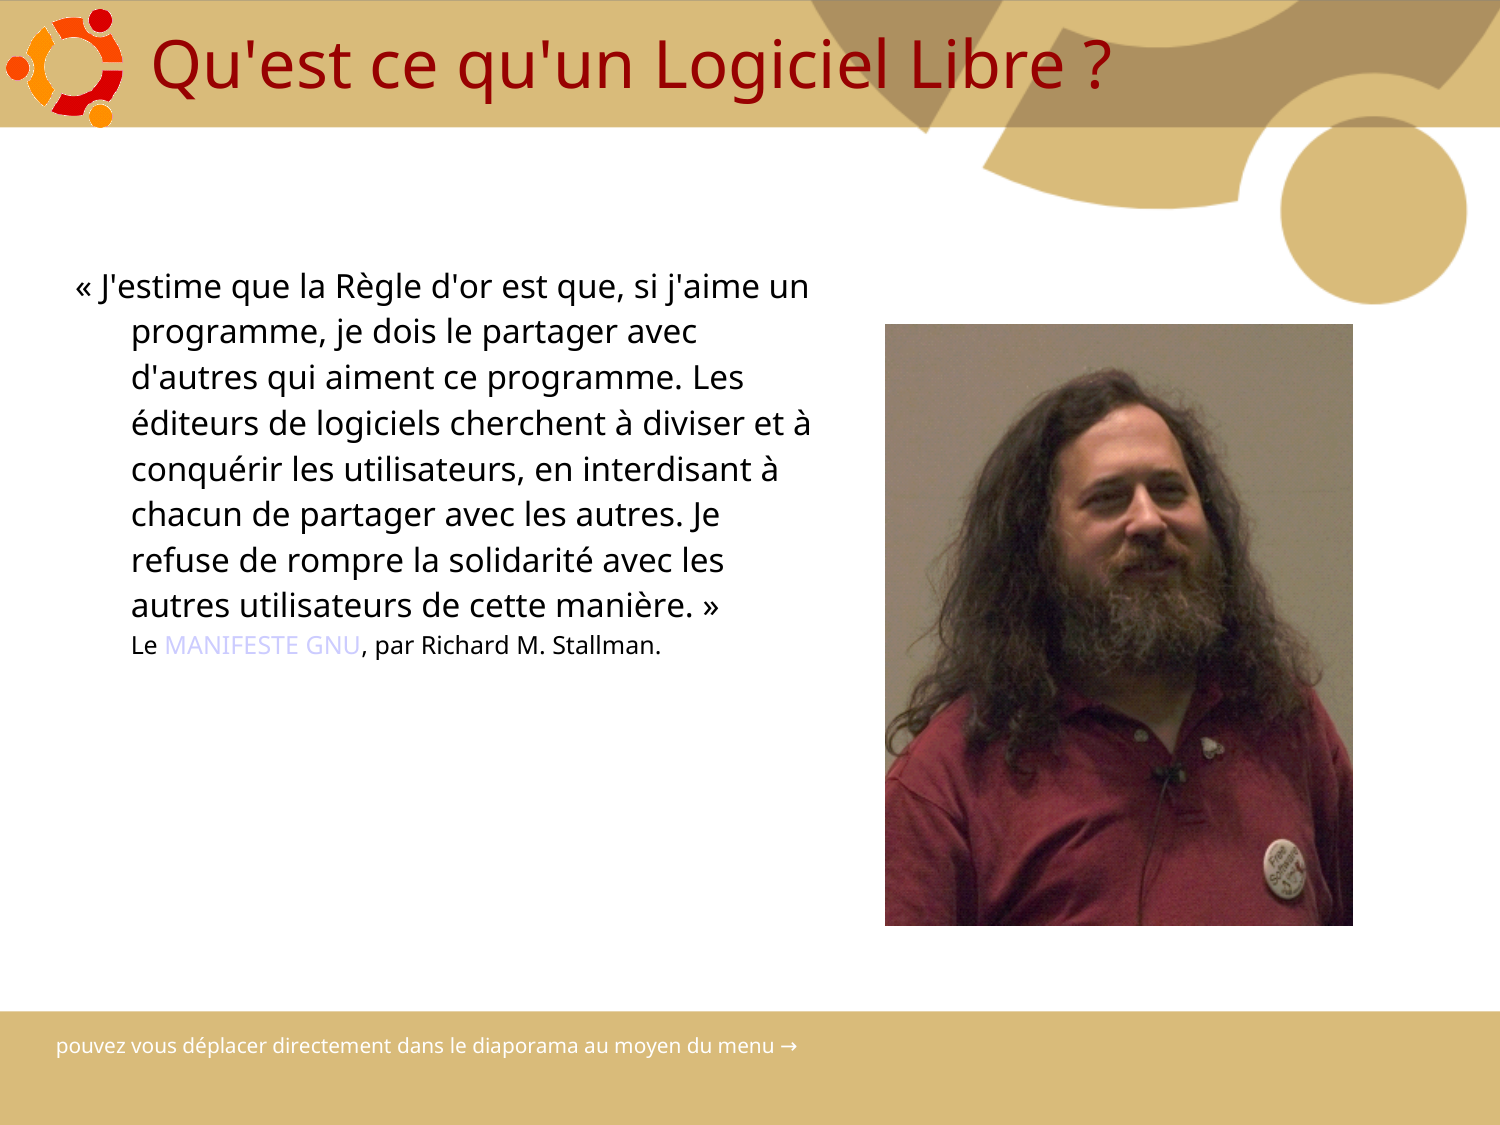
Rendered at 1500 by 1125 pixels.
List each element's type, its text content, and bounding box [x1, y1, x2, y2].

title Qu'est ce qu'un Logiciel Libre ? [135, 0, 1418, 126]
list « J'estime que la Règle d'or est que, si j'aime un programme, je dois le partager avec d'autres qui aiment ce programme. Les éditeurs de logiciels cherchent à diviser et à conquérir les utilisateurs, en interdisant à chacun de partager avec les autres. Je refuse de rompre la solidarité avec les autres utilisateurs de cette manière. » Le MANIFESTE GNU, par Richard M. Stallman. [74, 262, 827, 918]
picture [0, 0, 1500, 933]
